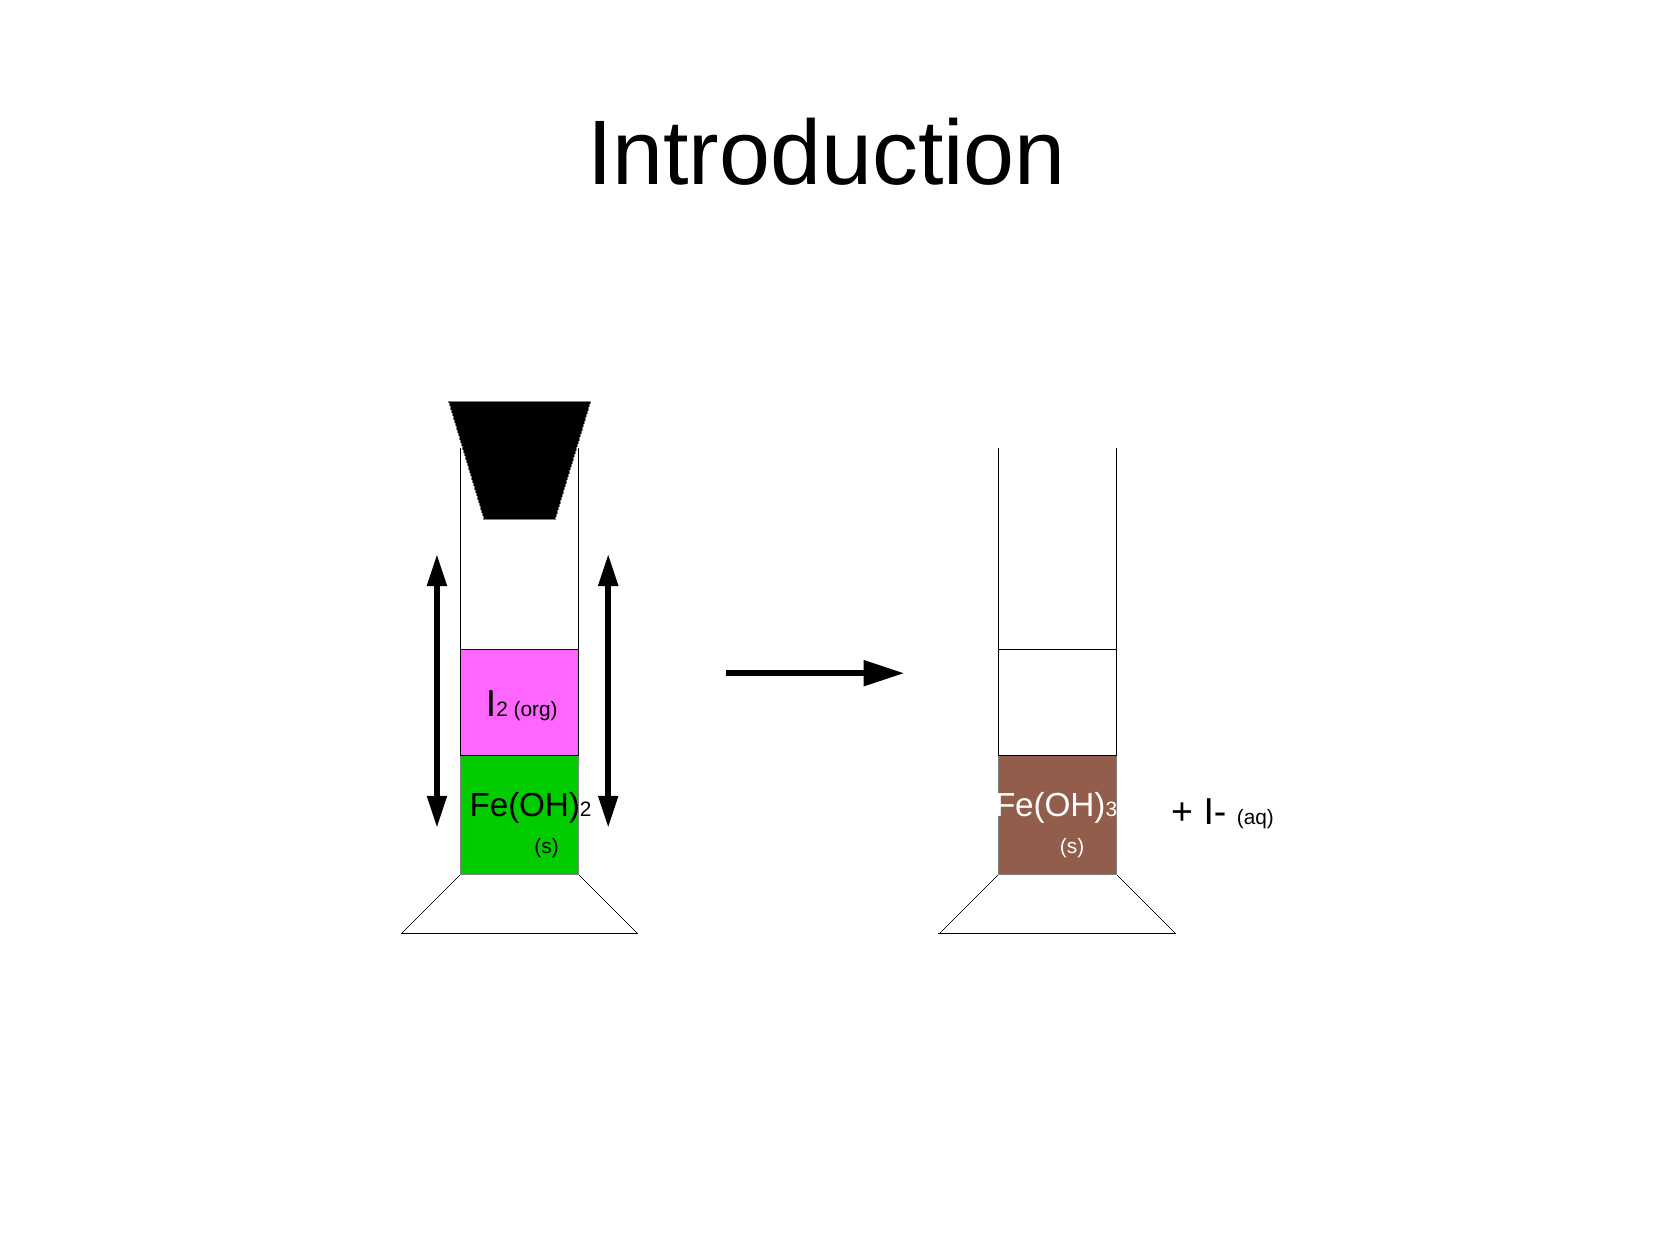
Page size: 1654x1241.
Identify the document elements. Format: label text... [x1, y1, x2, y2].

text_box [448, 401, 591, 520]
text_box I2 (org) [460, 675, 603, 779]
text_box Fe(OH)3 (s) [980, 779, 1164, 902]
text_box [460, 649, 579, 675]
title Introduction [82, 49, 1571, 257]
text_box Fe(OH)2 (s) [454, 779, 638, 902]
text_box + I- (aq) [1164, 783, 1323, 886]
text_box [999, 756, 1116, 779]
